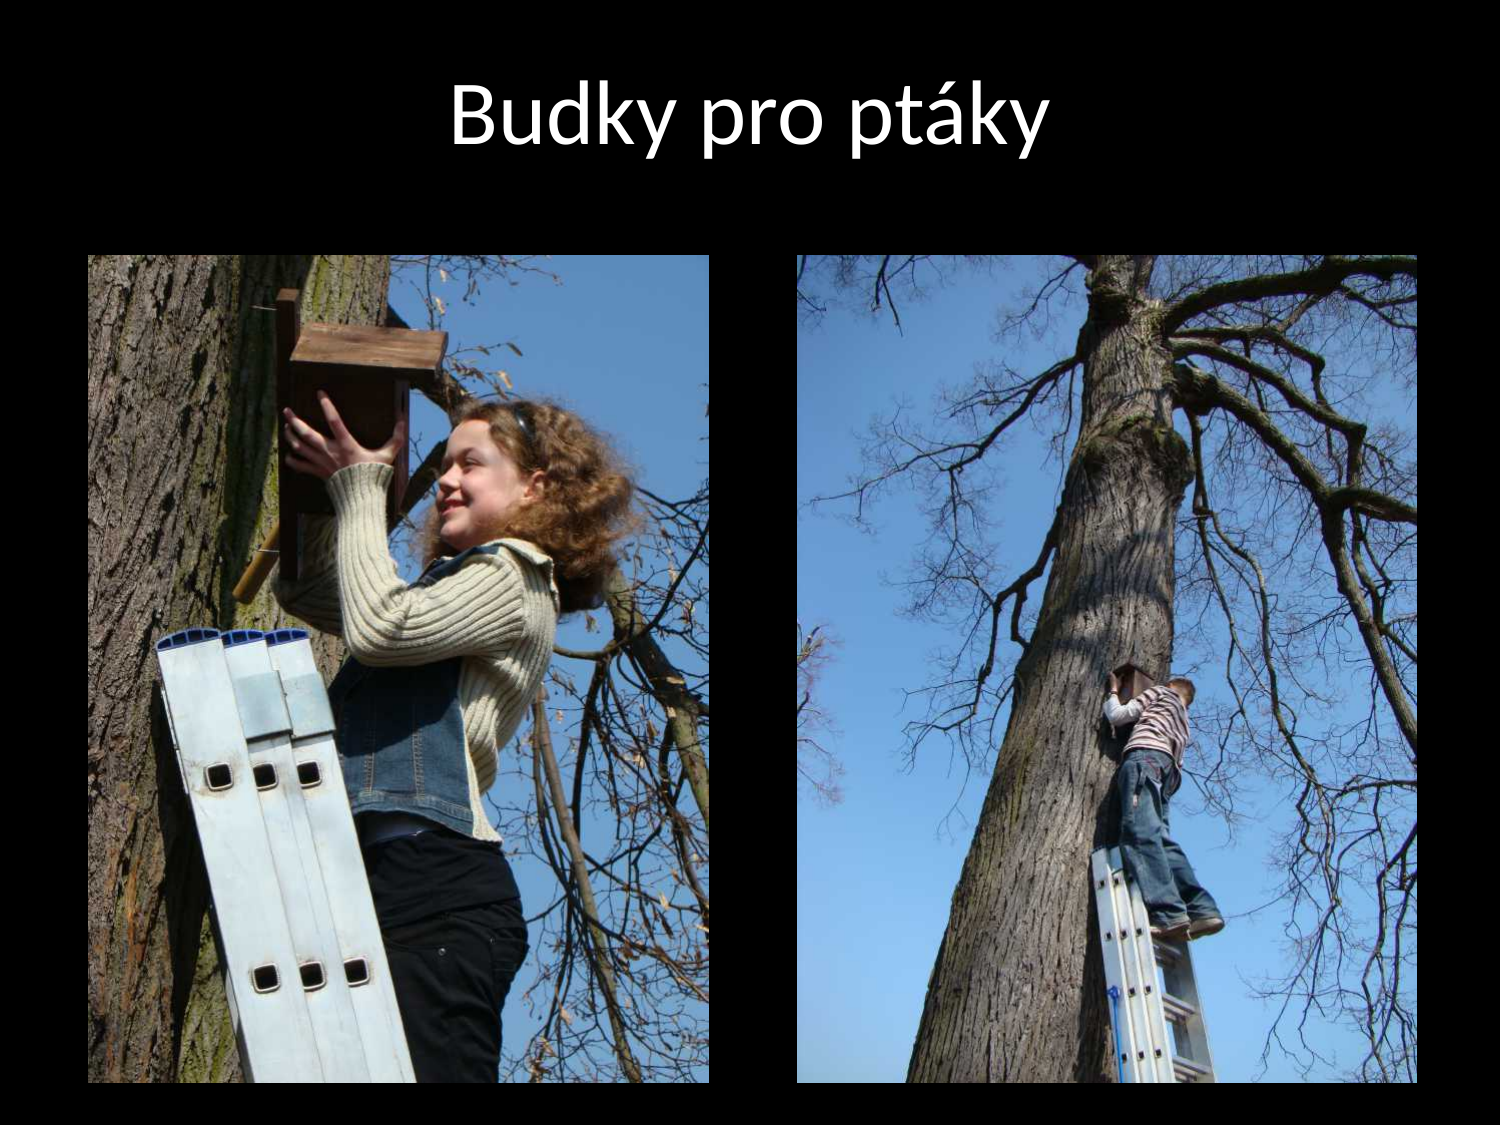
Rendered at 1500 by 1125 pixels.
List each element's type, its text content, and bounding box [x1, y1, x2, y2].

title Budky pro ptáky [75, 45, 1425, 233]
picture [88, 255, 709, 1083]
picture [797, 255, 1417, 1083]
